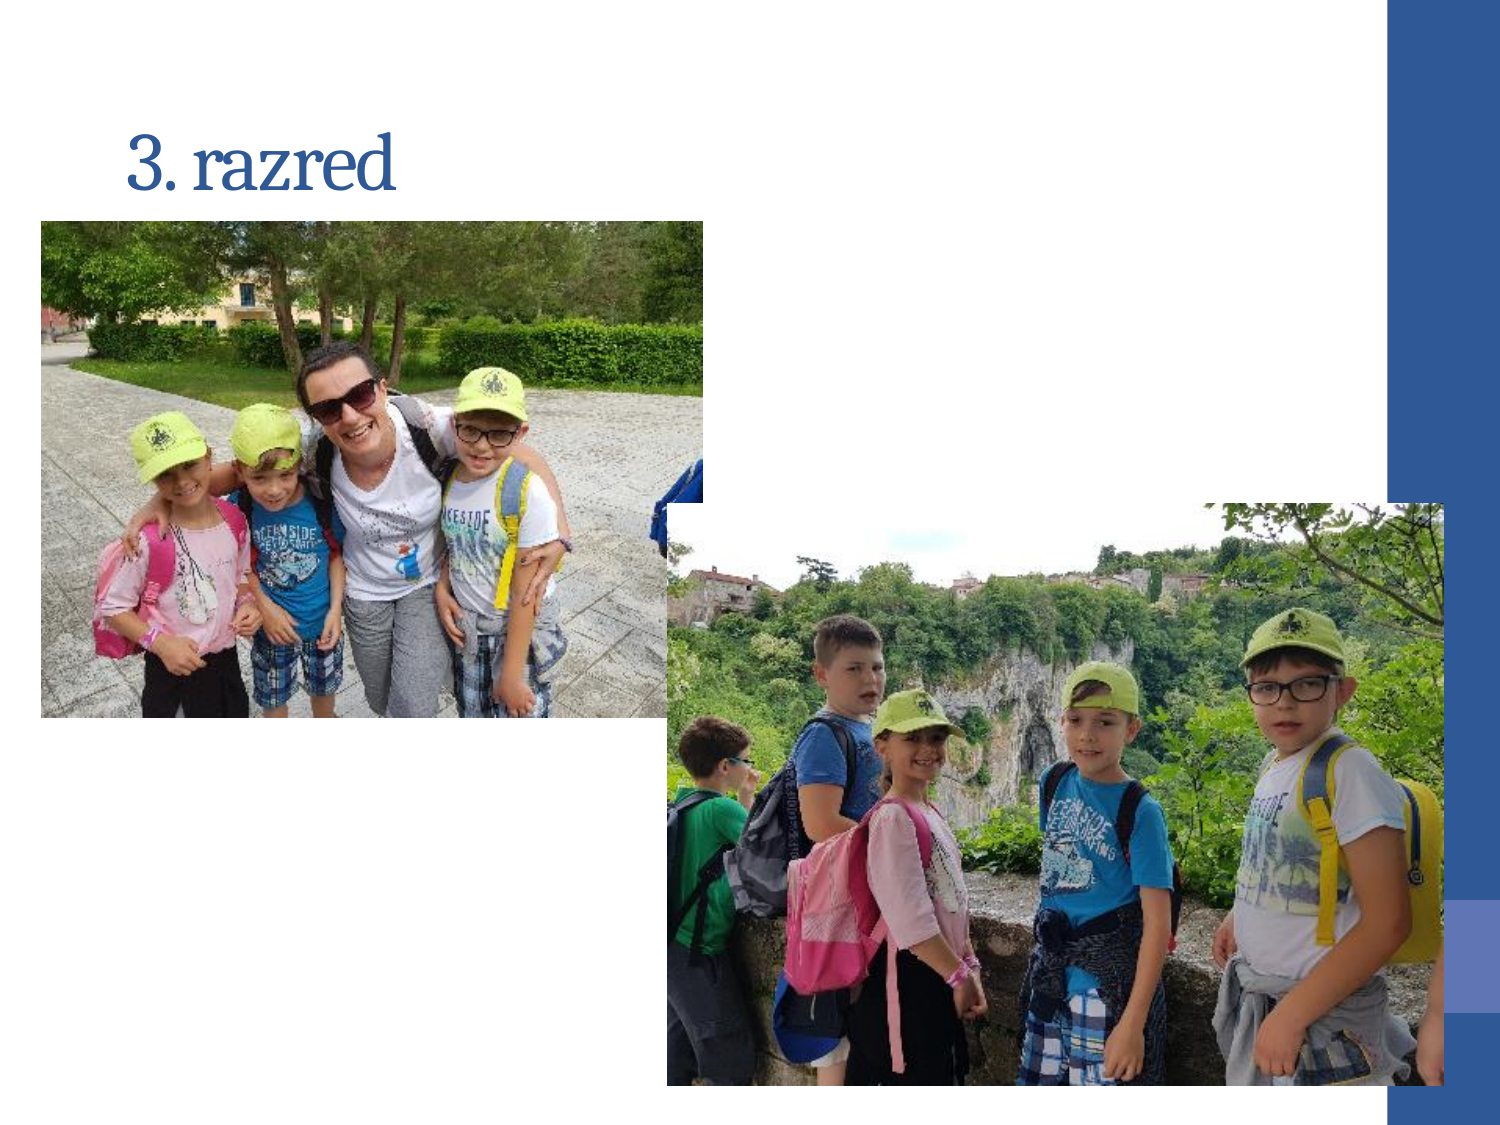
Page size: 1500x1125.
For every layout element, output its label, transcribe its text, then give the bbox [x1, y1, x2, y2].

title 3. razred Pazin – Labin [76, 0, 1326, 233]
picture [41, 221, 1444, 1086]
